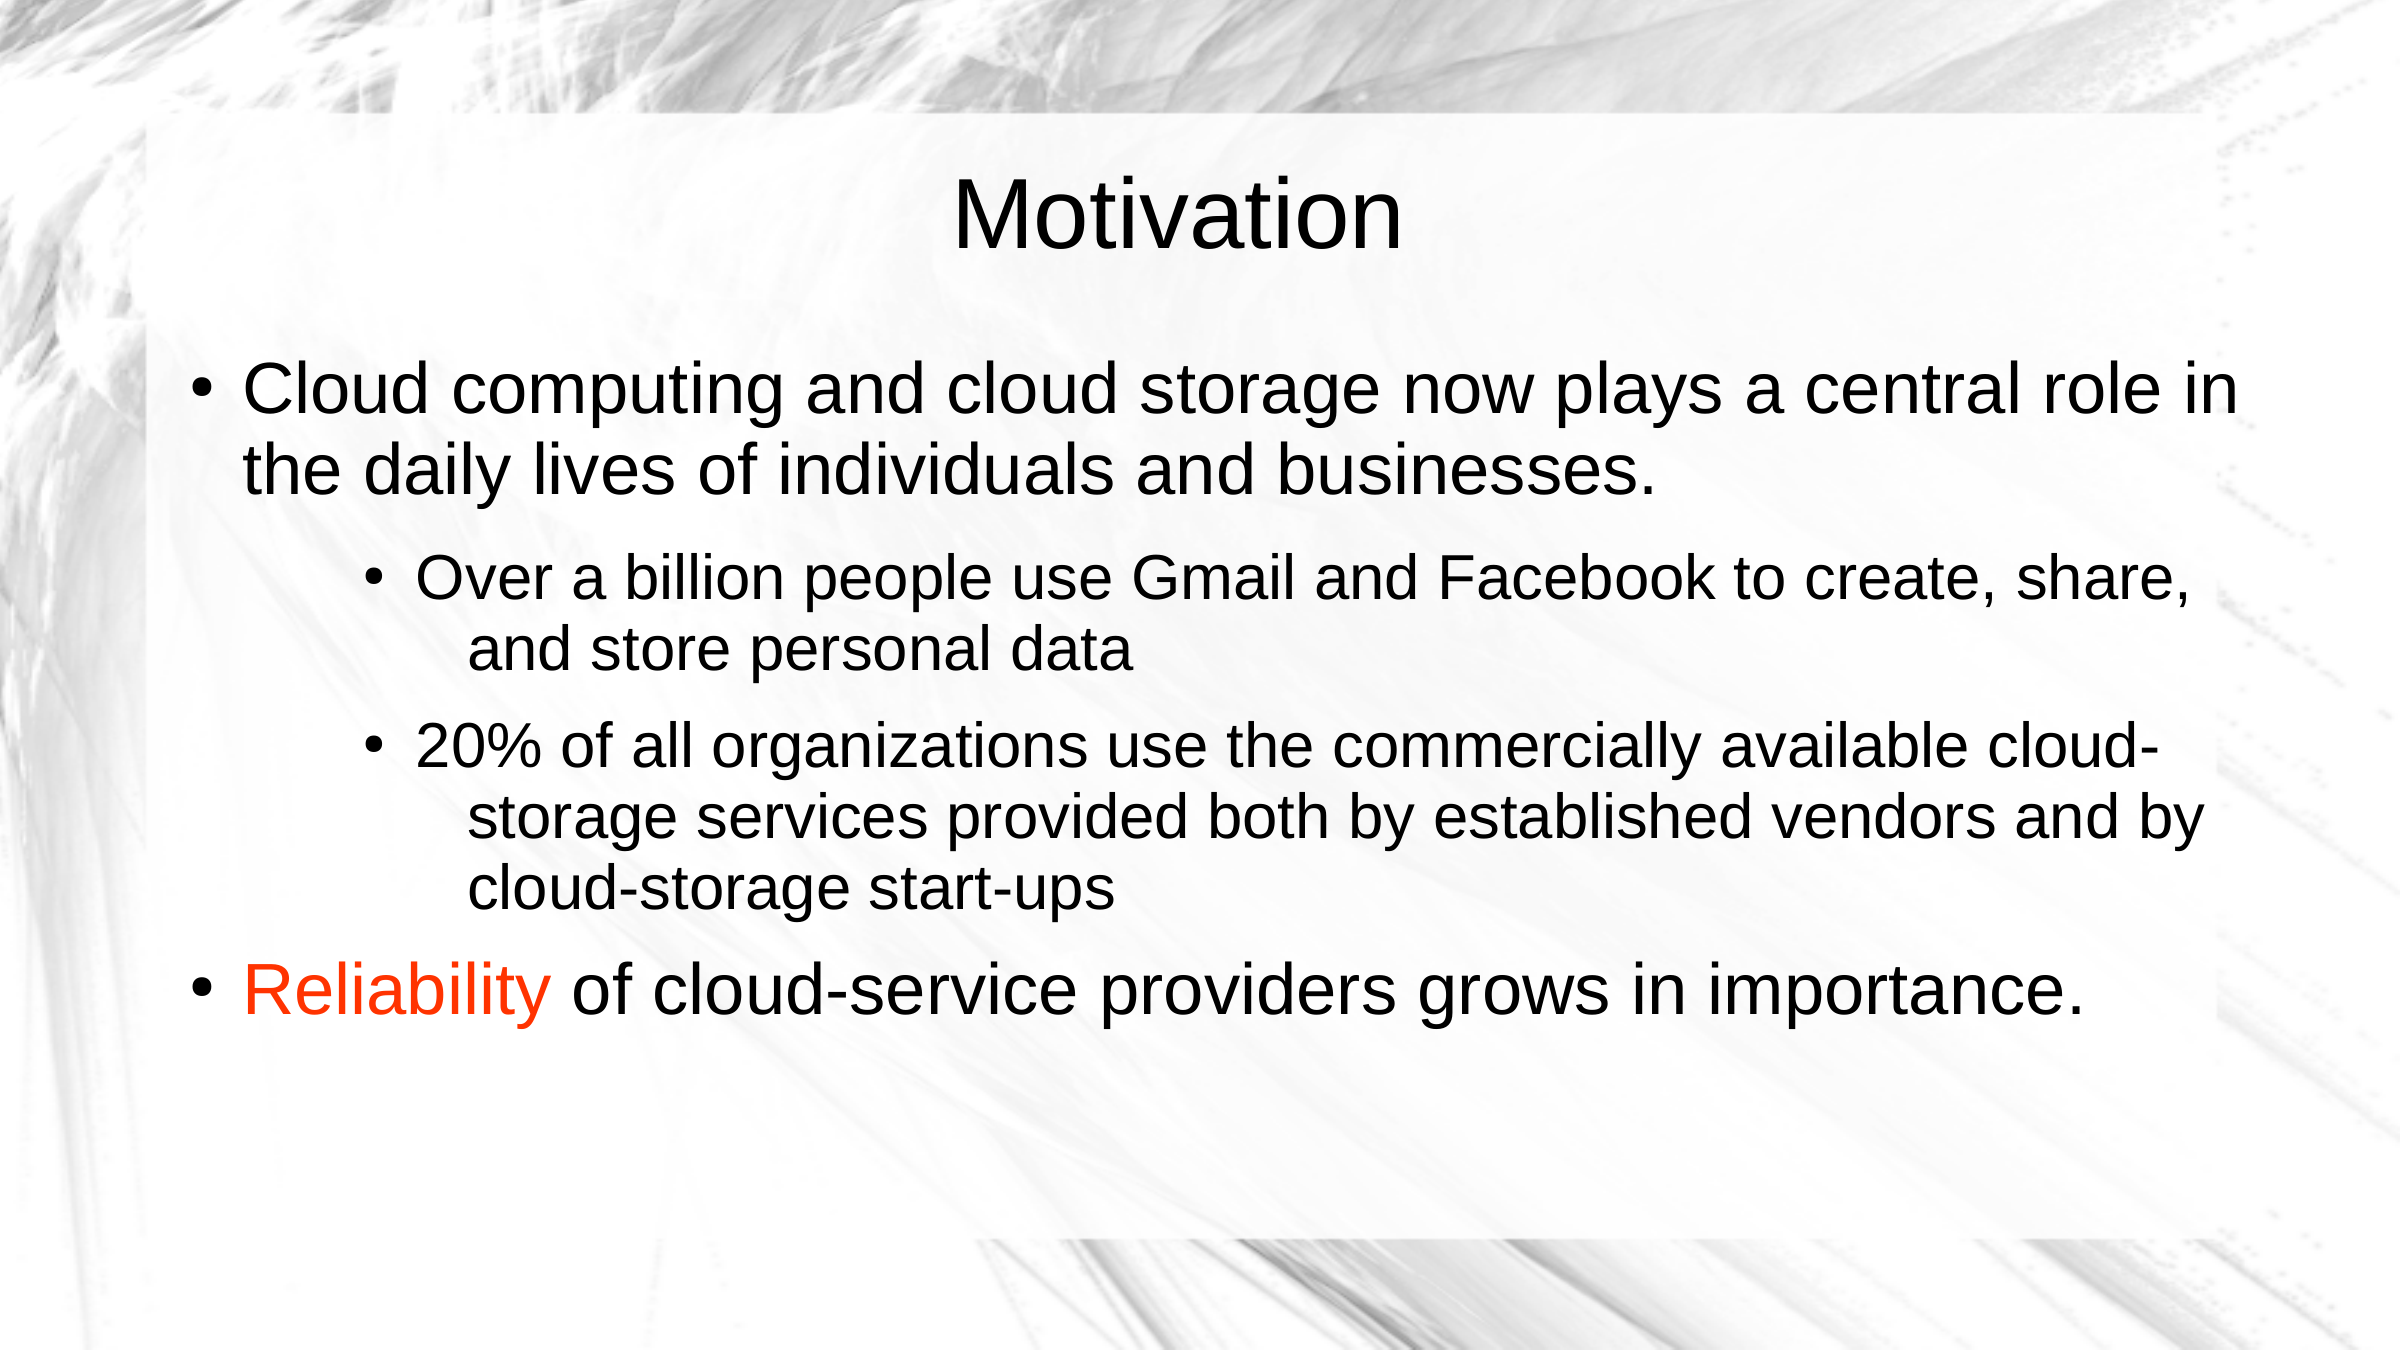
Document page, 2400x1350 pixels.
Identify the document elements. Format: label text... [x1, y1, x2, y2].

title Motivation [171, 122, 2186, 305]
picture [0, 0, 2400, 1350]
list Cloud computing and cloud storage now plays a central role in the daily lives of individuals and businesses. Over a billion people use Gmail and Facebook to create, share, and store personal data 20% of all organizations use the commercially available cloud-storage services provided both by established vendors and by cloud-storage start-ups Reliability of cloud-service providers grows in importance. [171, 348, 2280, 1030]
